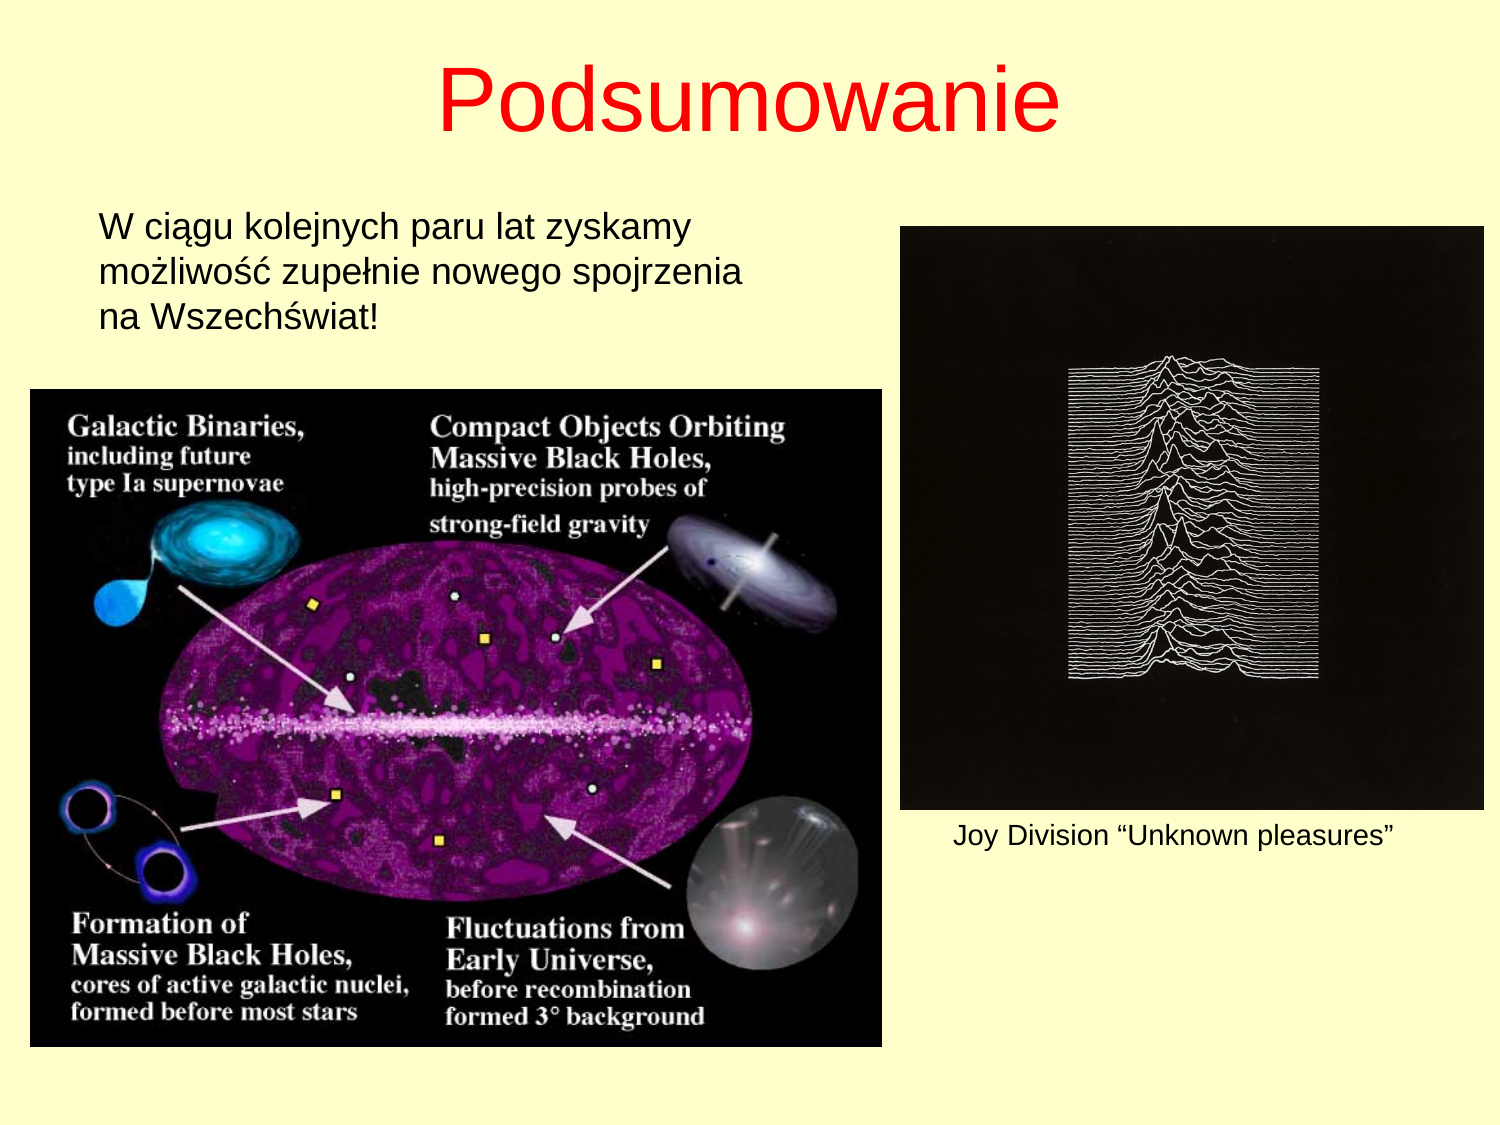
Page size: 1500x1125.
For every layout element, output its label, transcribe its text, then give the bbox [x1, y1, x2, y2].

text_box Podsumowanie [360, 37, 1141, 151]
picture [900, 226, 1484, 811]
picture [30, 389, 882, 1047]
text_box W ciągu kolejnych paru lat zyskamy możliwość zupełnie nowego spojrzenia na Wszechświat! [83, 195, 769, 345]
text_box Joy Division “Unknown pleasures” [938, 776, 1411, 859]
